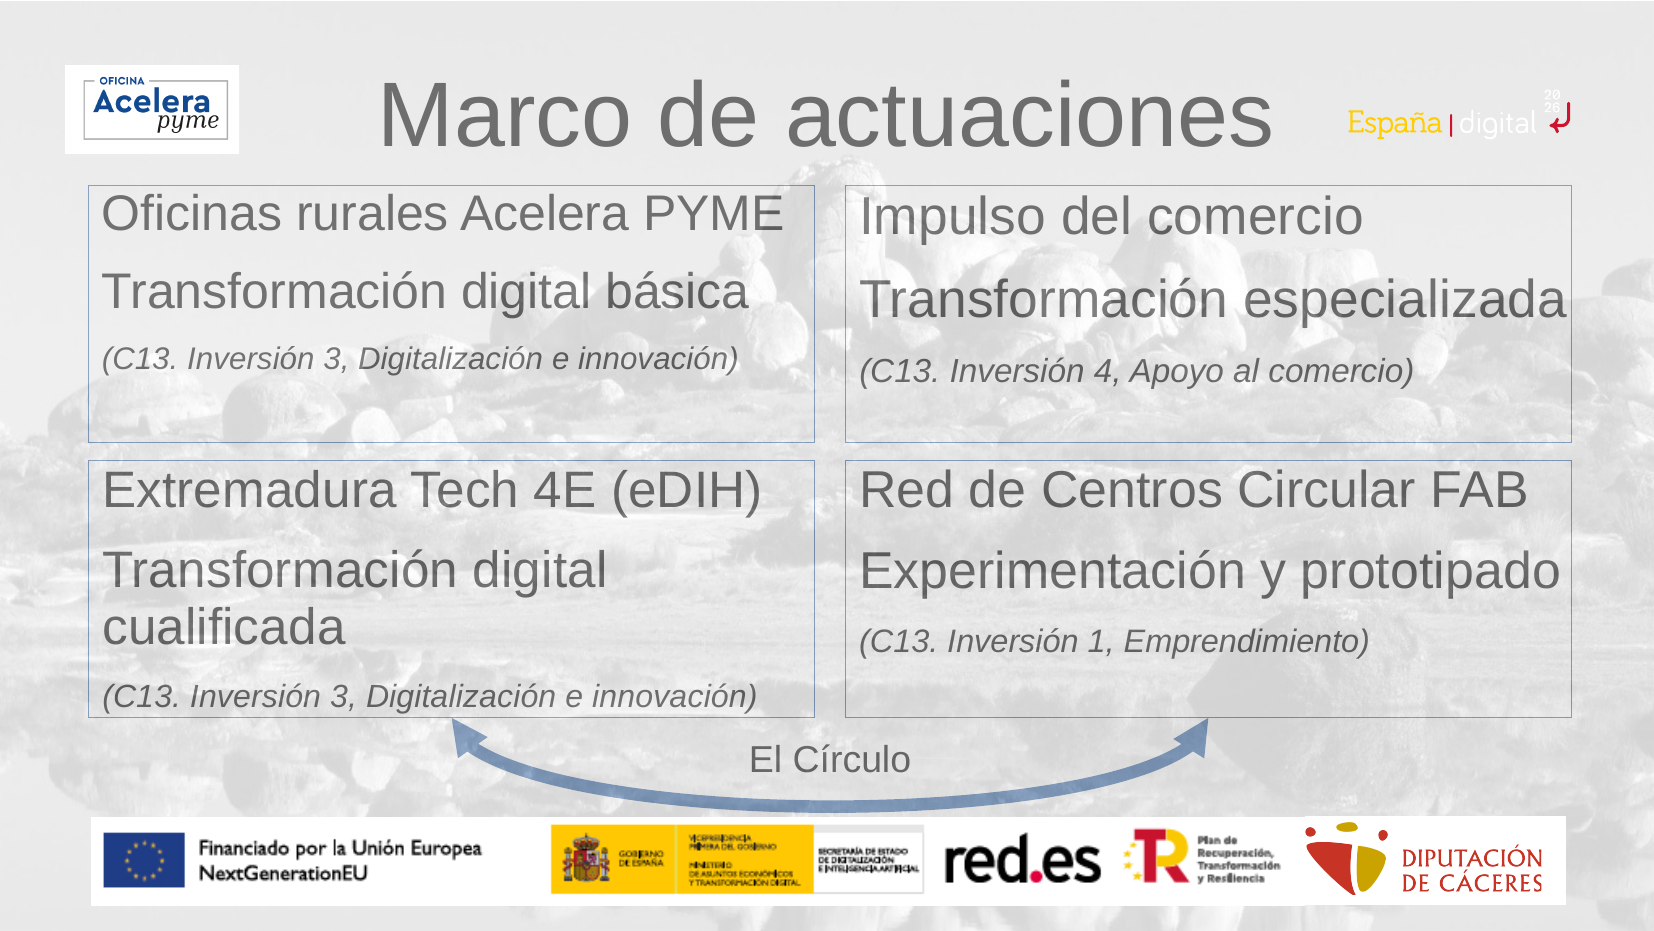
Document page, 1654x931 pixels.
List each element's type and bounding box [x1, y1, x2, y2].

text_box [1305, 816, 1566, 905]
picture [0, 1, 1654, 931]
